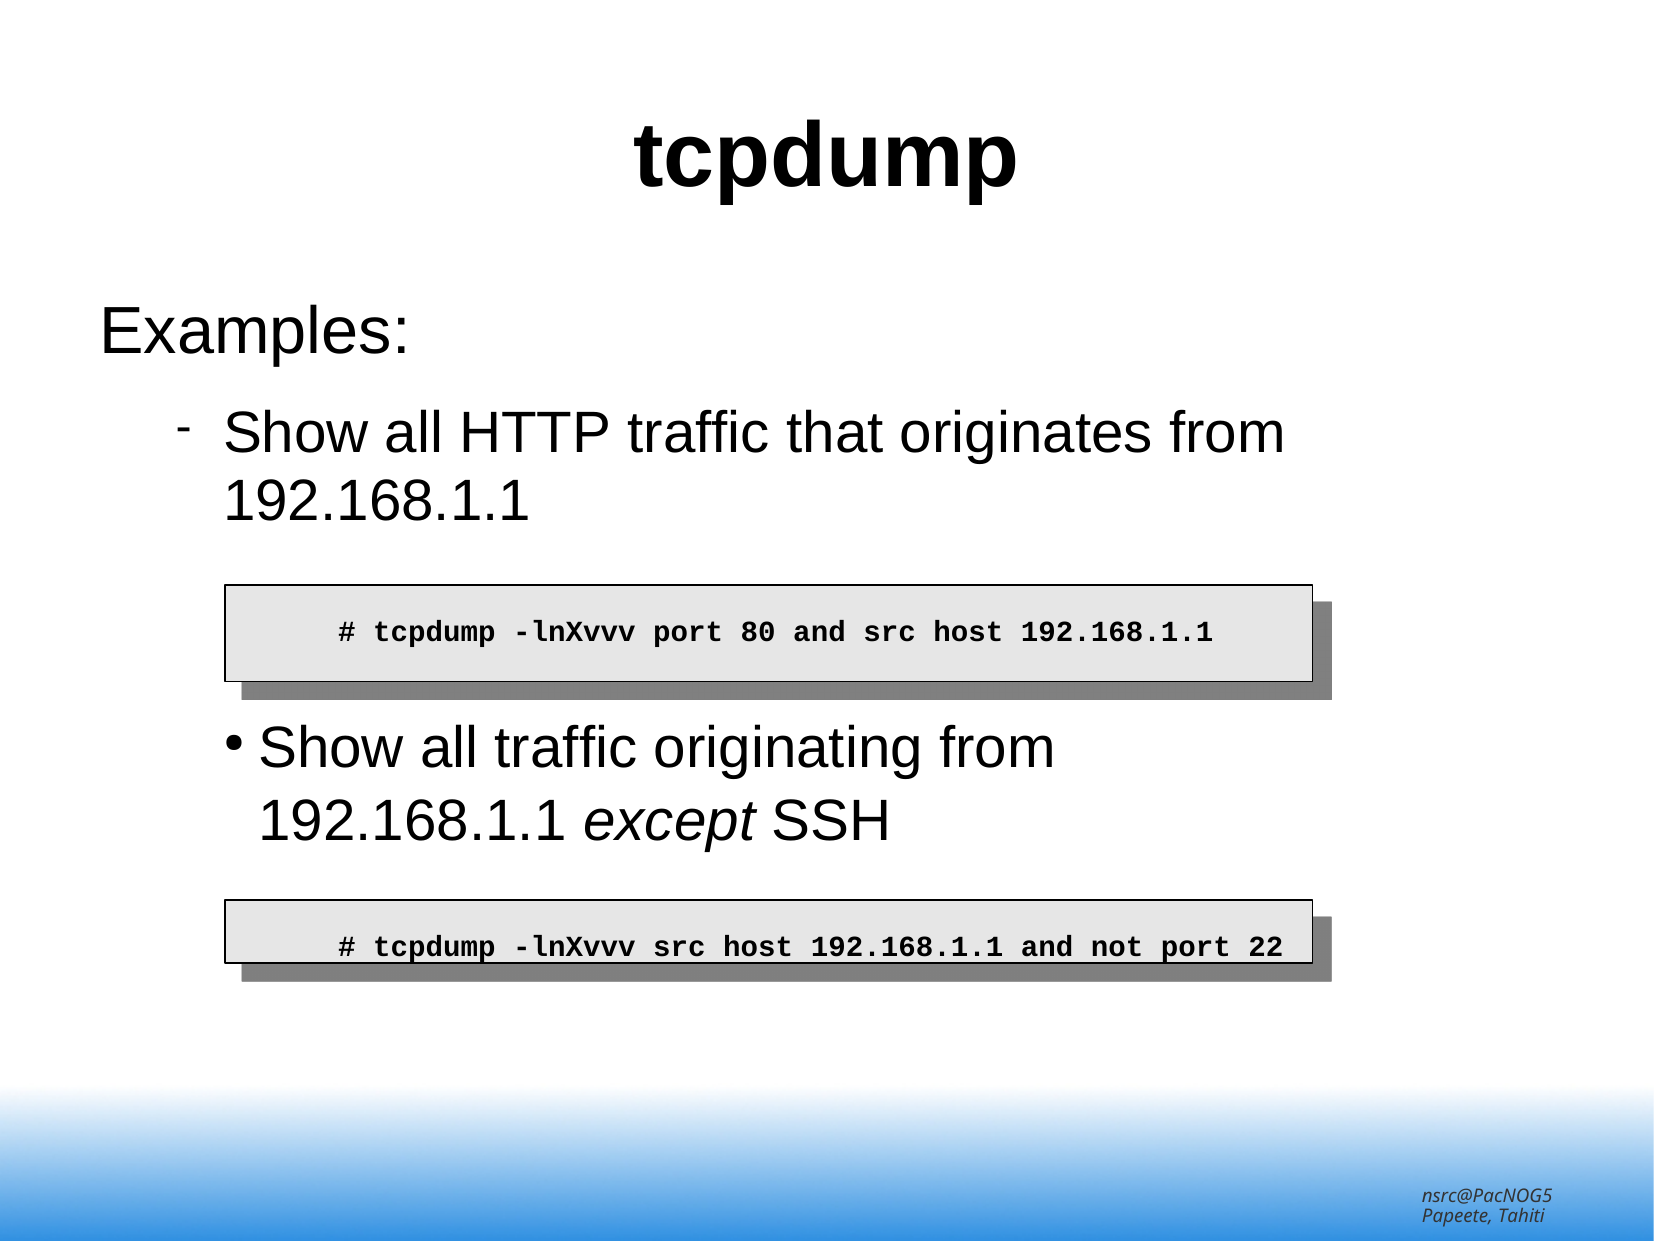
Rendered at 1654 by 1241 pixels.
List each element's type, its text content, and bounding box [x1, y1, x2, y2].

text_box Show all traffic originating from 192.168.1.1 except SSH [74, 706, 1238, 853]
list Examples: Show all HTTP traffic that originates from 192.168.1.1 [82, 290, 1571, 713]
title tcpdump [82, 49, 1571, 257]
text_box # tcpdump -lnXvvv src host 192.168.1.1 and not port 22 [224, 900, 1313, 964]
text_box # tcpdump -lnXvvv port 80 and src host 192.168.1.1 [224, 584, 1313, 682]
picture [0, 1083, 1654, 1241]
